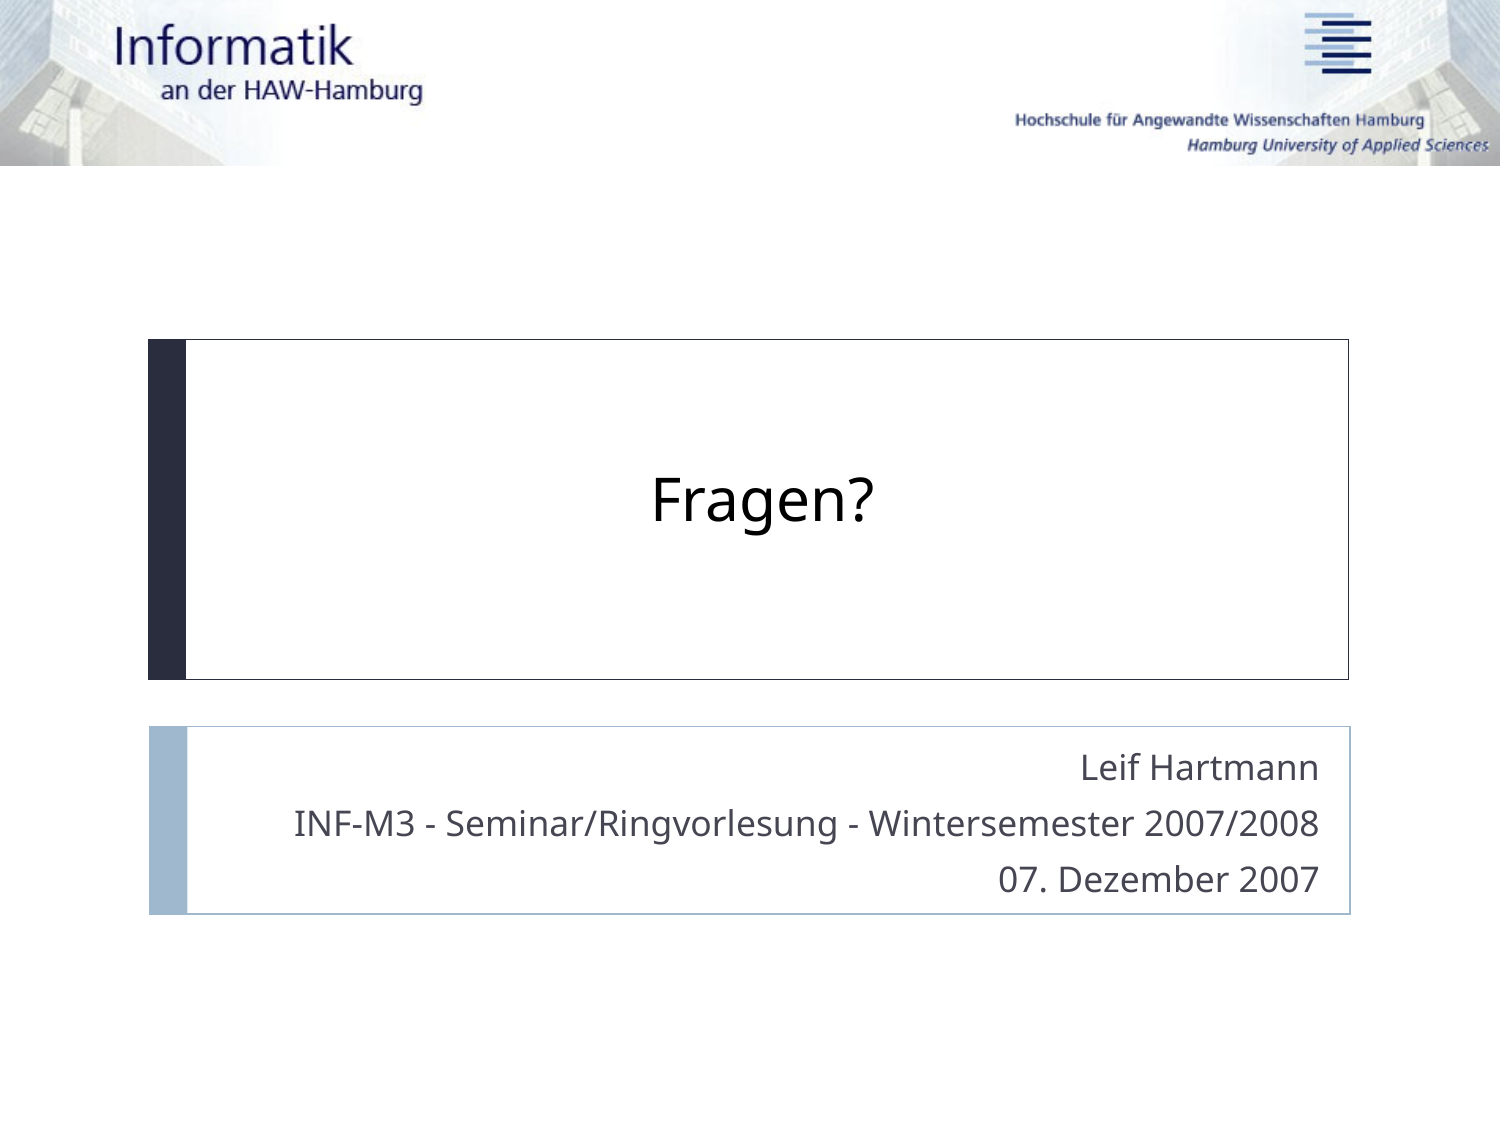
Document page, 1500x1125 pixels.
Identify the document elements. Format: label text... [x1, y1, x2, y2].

picture [0, 0, 1500, 166]
text_box Leif Hartmann INF-M3 - Seminar/Ringvorlesung - Wintersemester 2007/2008 07. Dezember 2007 [176, 738, 1335, 903]
title Fragen? [200, 448, 1326, 538]
